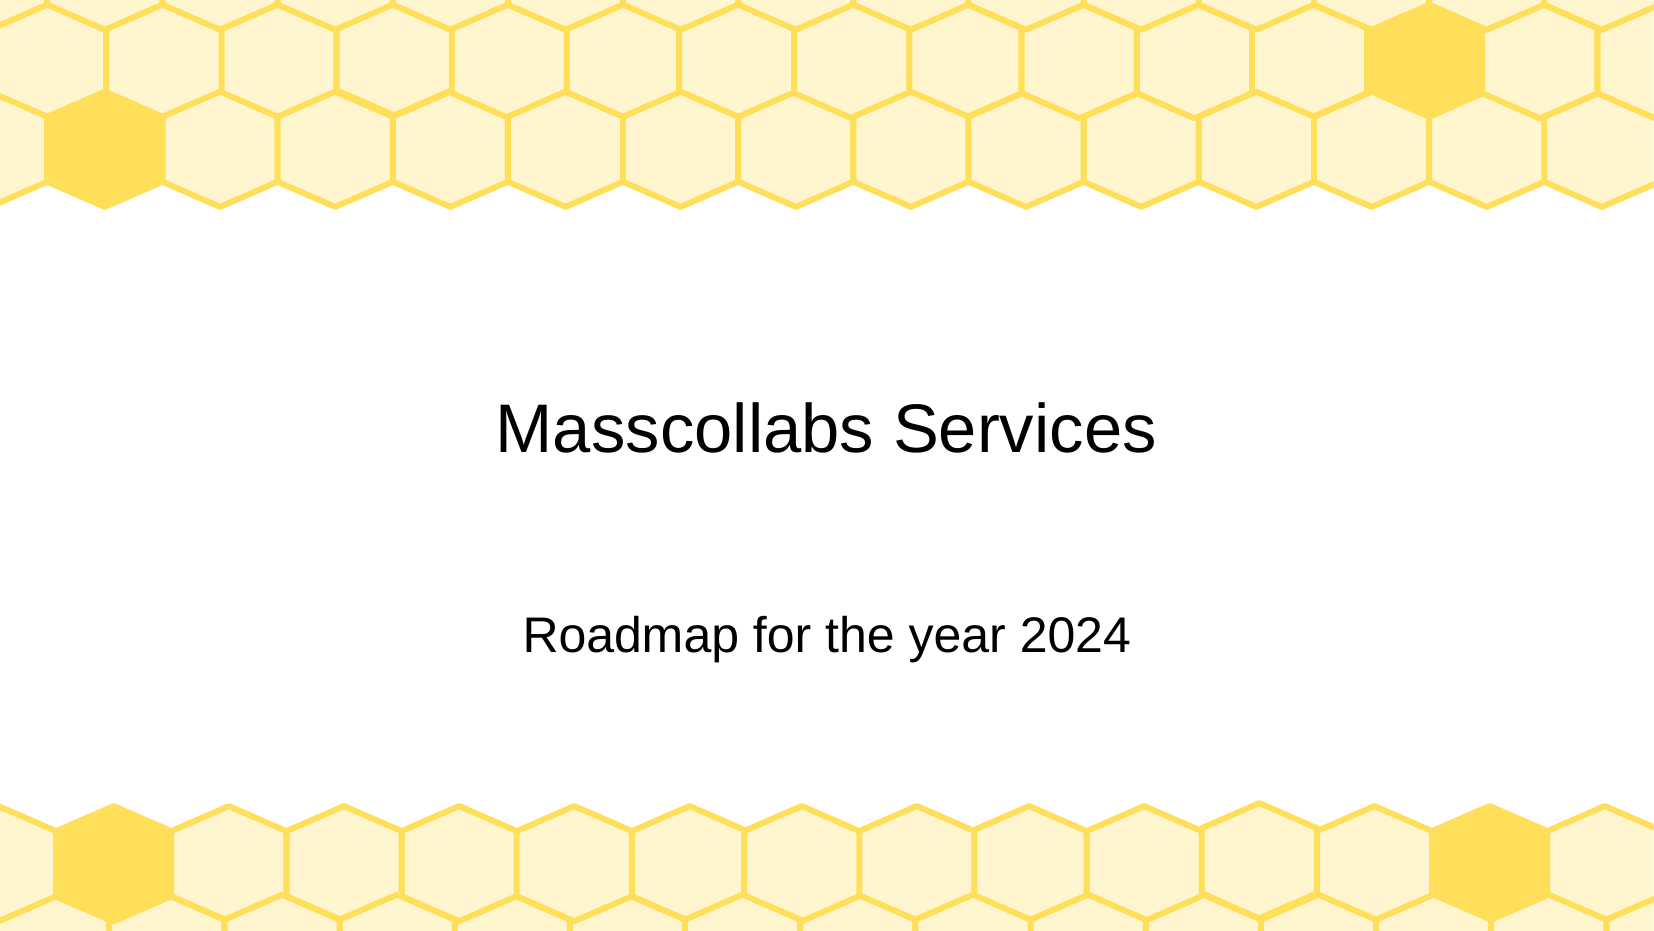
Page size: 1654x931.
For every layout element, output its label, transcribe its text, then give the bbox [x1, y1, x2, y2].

subtitle Roadmap for the year 2024 [88, 561, 1565, 709]
title Masscollabs Services [88, 324, 1565, 532]
